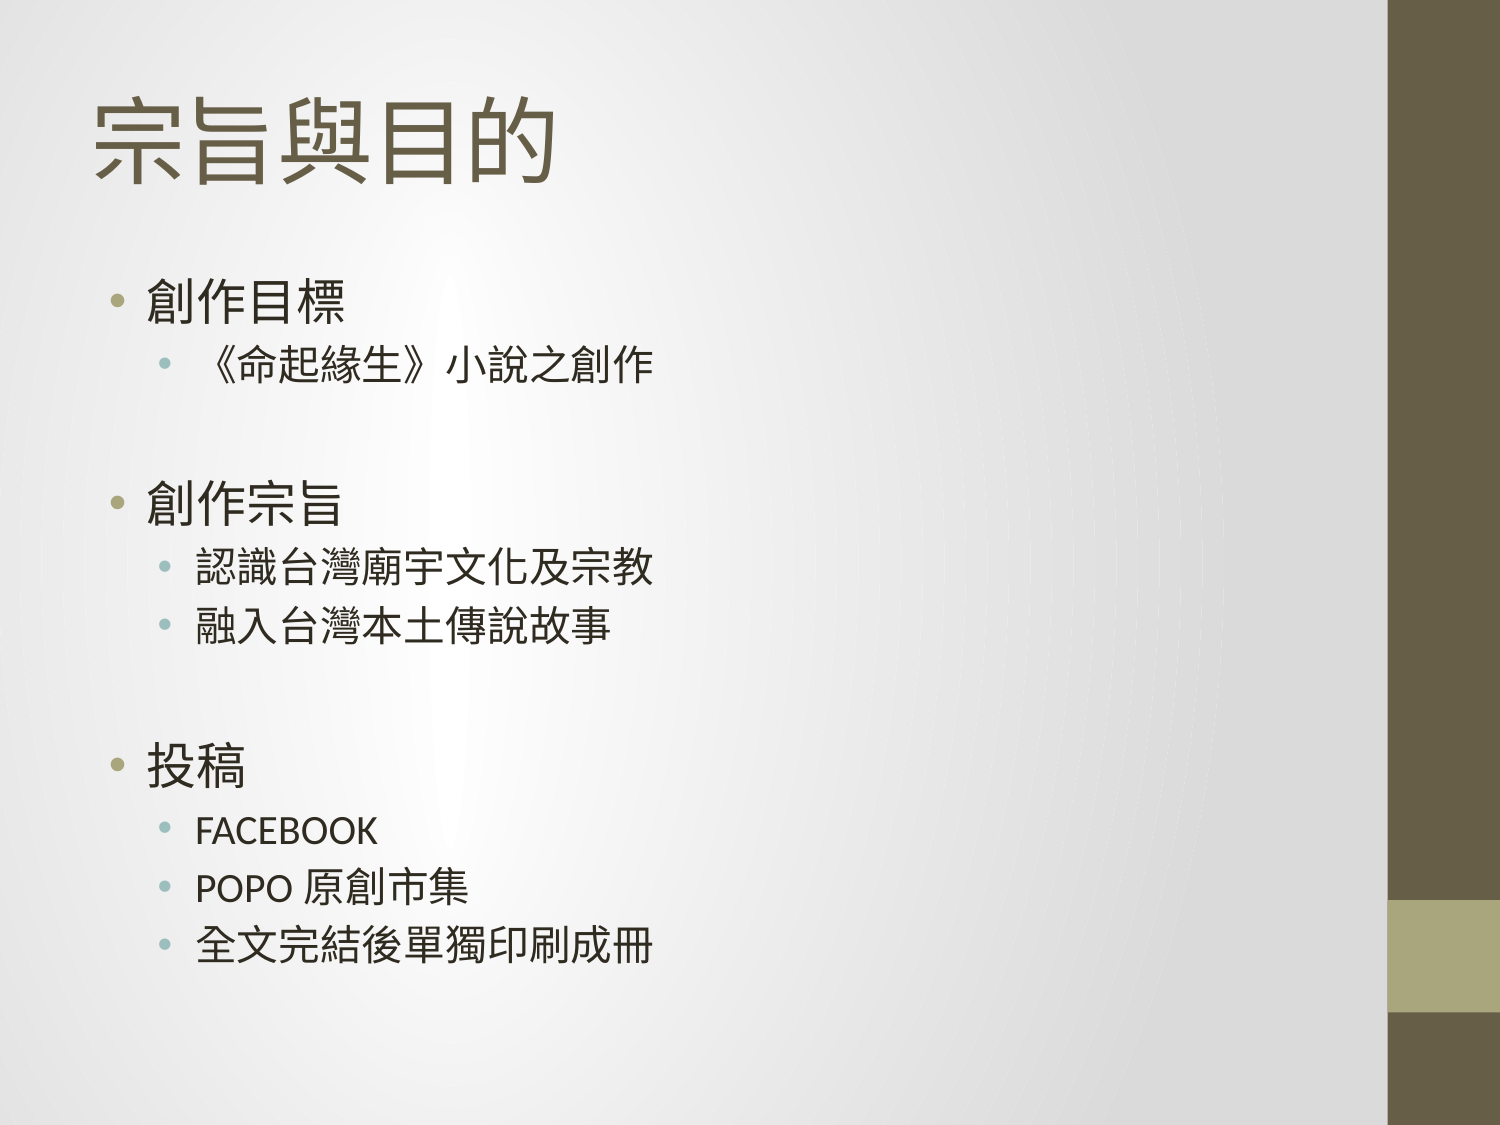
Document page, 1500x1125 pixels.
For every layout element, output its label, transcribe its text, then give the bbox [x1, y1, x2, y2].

list 創作目標 《命起緣生》小說之創作 創作宗旨 認識台灣廟宇文化及宗教 融入台灣本土傳說故事 投稿 FACEBOOK POPO原創市集 全文完結後單獨印刷成冊 [75, 262, 1325, 1050]
title 宗旨與目的 [75, 45, 1325, 233]
